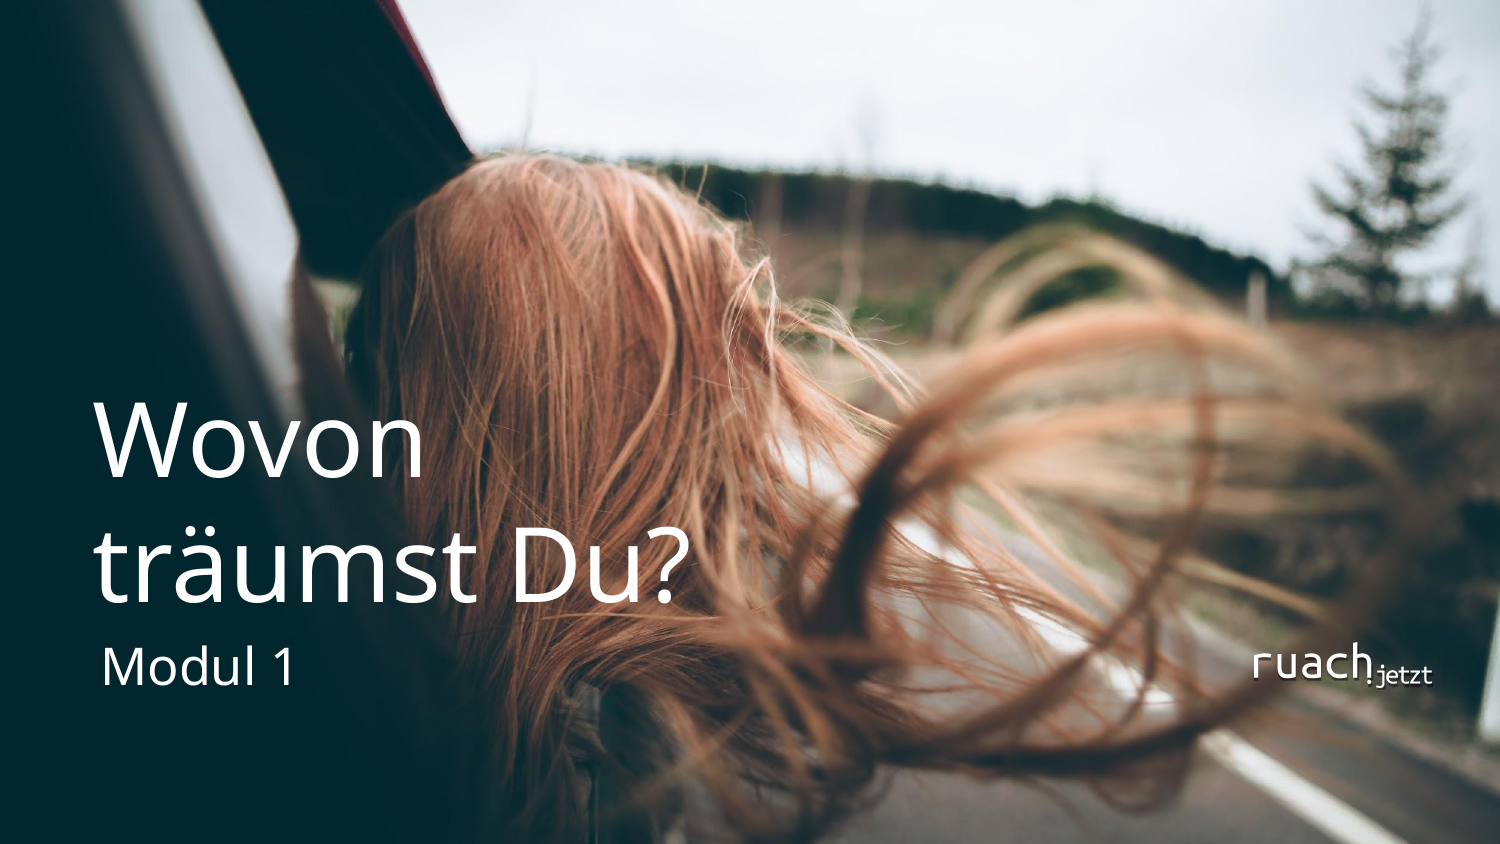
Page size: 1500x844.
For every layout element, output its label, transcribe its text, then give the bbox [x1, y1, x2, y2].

text_box Modul 1 [85, 618, 837, 712]
text_box Wovon träumst Du? [77, 358, 829, 639]
picture [0, 0, 1500, 844]
